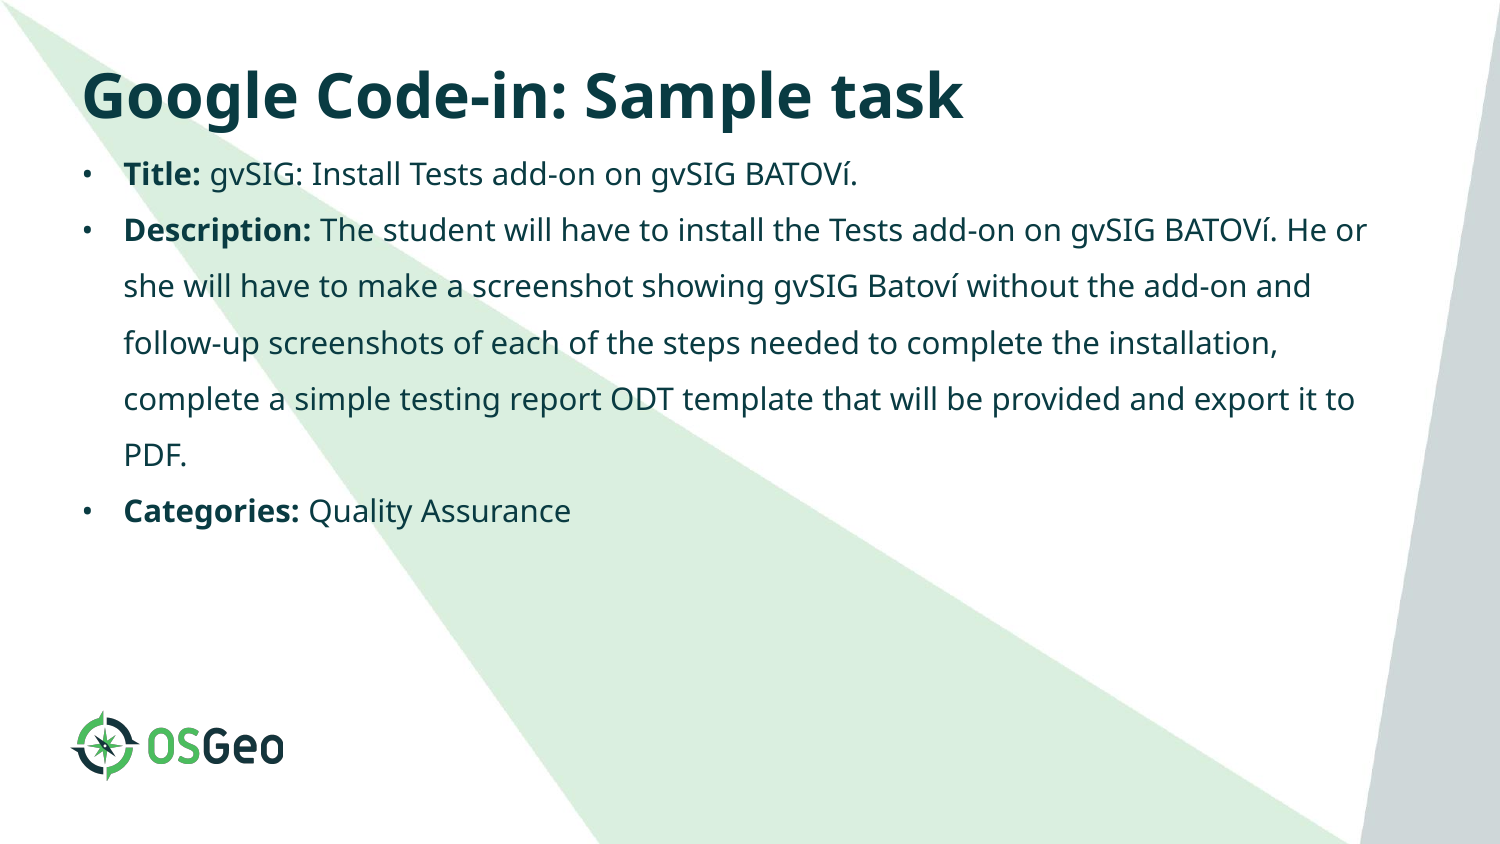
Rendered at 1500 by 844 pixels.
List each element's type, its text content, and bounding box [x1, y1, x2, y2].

text_box Title: gvSIG: Install Tests add-on on gvSIG BATOVí. Description: The student will have to install the Tests add-on on gvSIG BATOVí. He or she will have to make a screenshot showing gvSIG Batoví without the add-on and follow-up screenshots of each of the steps needed to complete the installation, complete a simple testing report ODT template that will be provided and export it to PDF. Categories: Quality Assurance [70, 130, 1405, 698]
title Google Code-in: Sample task [70, 13, 1196, 130]
picture [0, 0, 1500, 844]
